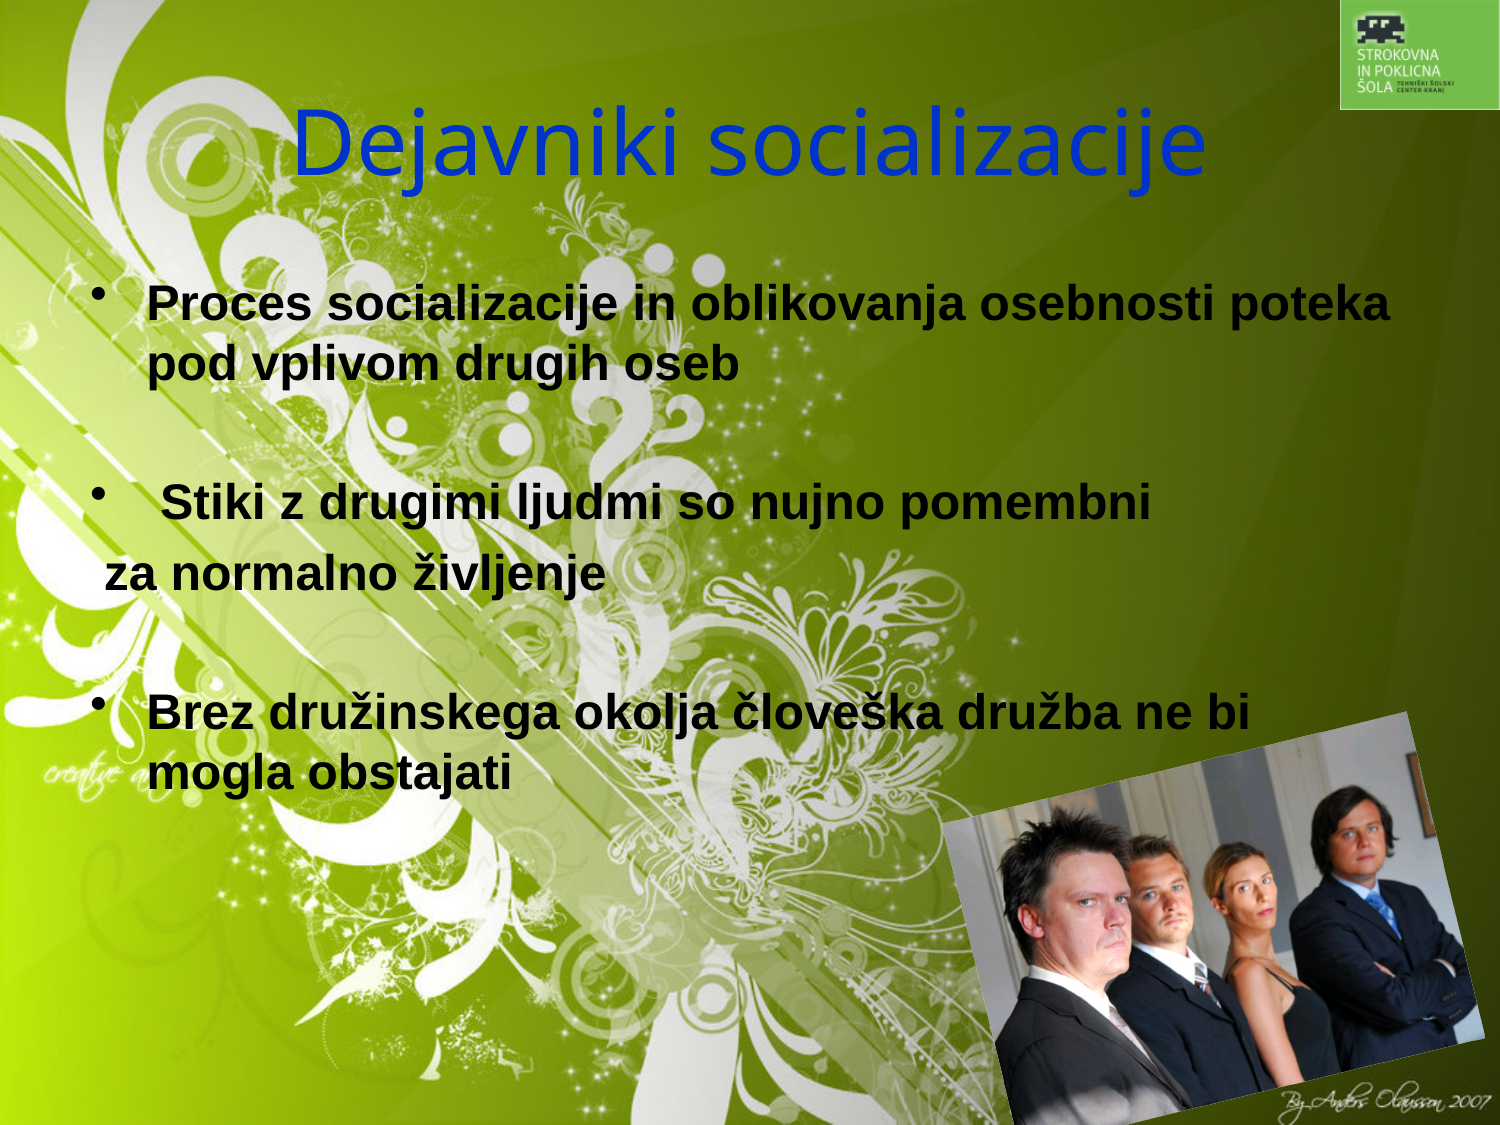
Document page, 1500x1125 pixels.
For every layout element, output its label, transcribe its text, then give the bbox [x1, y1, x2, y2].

picture [0, 0, 1500, 1125]
title Dejavniki socializacije [75, 45, 1425, 233]
list Proces socializacije in oblikovanja osebnosti poteka pod vplivom drugih oseb Stiki z drugimi ljudmi so nujno pomembni za normalno življenje Brez družinskega okolja človeška družba ne bi mogla obstajati [75, 262, 1425, 1005]
